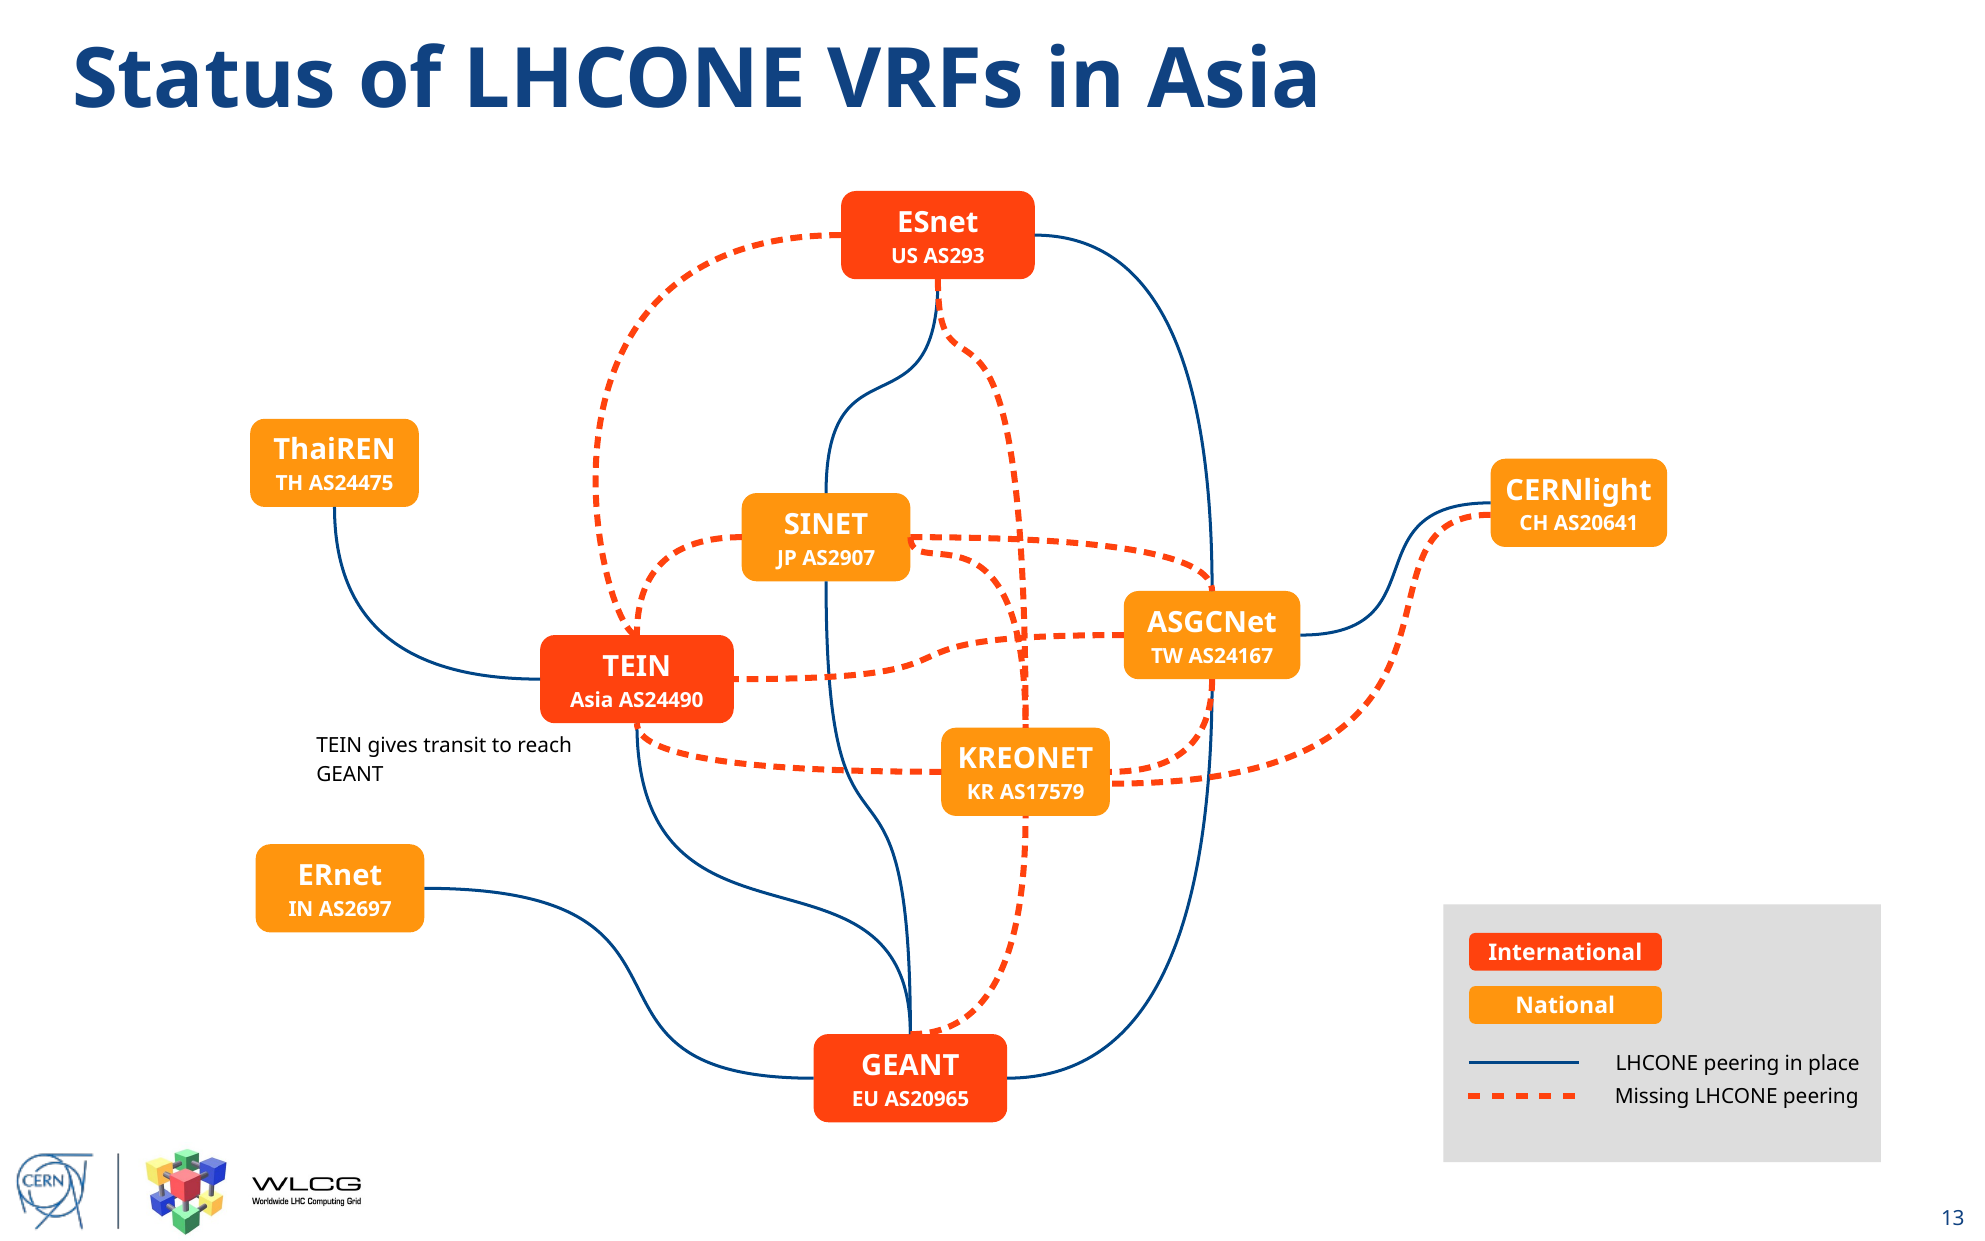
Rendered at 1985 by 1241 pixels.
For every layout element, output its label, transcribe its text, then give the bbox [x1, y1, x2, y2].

picture [138, 1142, 377, 1241]
picture [19, 1188, 64, 1207]
title Status of LHCONE VRFs in Asia [72, 0, 1834, 166]
text_box GEANT EU AS20965 [813, 1034, 1008, 1123]
text_box LHCONE peering in place [1600, 1040, 1911, 1074]
text_box International [1469, 932, 1662, 971]
text_box KREONET KR AS17579 [941, 727, 1110, 816]
text_box SINET JP AS2907 [741, 493, 911, 582]
text_box National [1469, 986, 1662, 1024]
text_box [1443, 904, 1881, 1163]
text_box ESnet US AS293 [841, 190, 1035, 280]
text_box ASGCNet TW AS24167 [1123, 590, 1301, 680]
picture [51, 1200, 64, 1215]
text_box ERnet IN AS2697 [255, 844, 425, 933]
picture [38, 1207, 55, 1215]
text_box TEIN Asia AS24490 [540, 635, 734, 724]
text_box TEIN gives transit to reach GEANT [301, 723, 653, 789]
picture [16, 1188, 64, 1236]
text_box Missing LHCONE peering [1600, 1074, 1951, 1139]
text_box CERNlight CH AS20641 [1490, 458, 1668, 547]
text_box ThaiREN TH AS24475 [250, 418, 419, 507]
